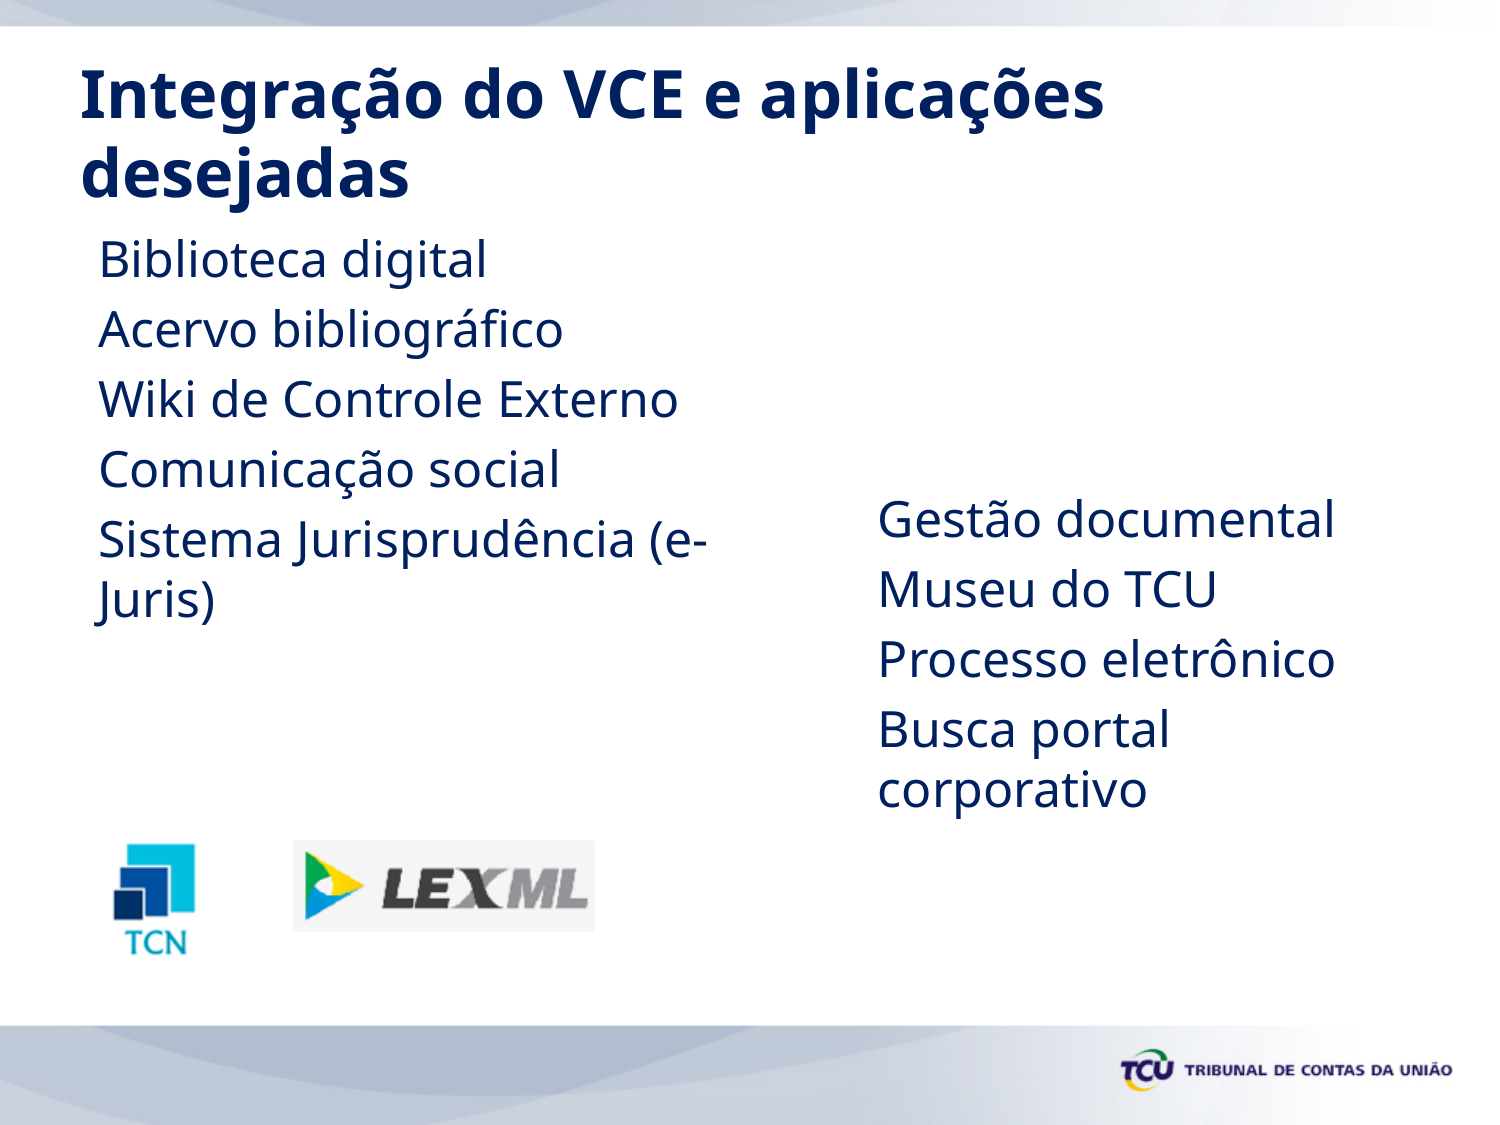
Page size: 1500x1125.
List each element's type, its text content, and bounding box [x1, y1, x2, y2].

text_box Biblioteca digital Acervo bibliográfico Wiki de Controle Externo Comunicação social Sistema Jurisprudência (e-Juris) [17, 219, 750, 635]
title Integração do VCE e aplicações desejadas [64, 66, 1282, 197]
picture [0, 0, 1500, 1125]
list Gestão documental Museu do TCU Processo eletrônico Busca portal corporativo [797, 479, 1436, 787]
